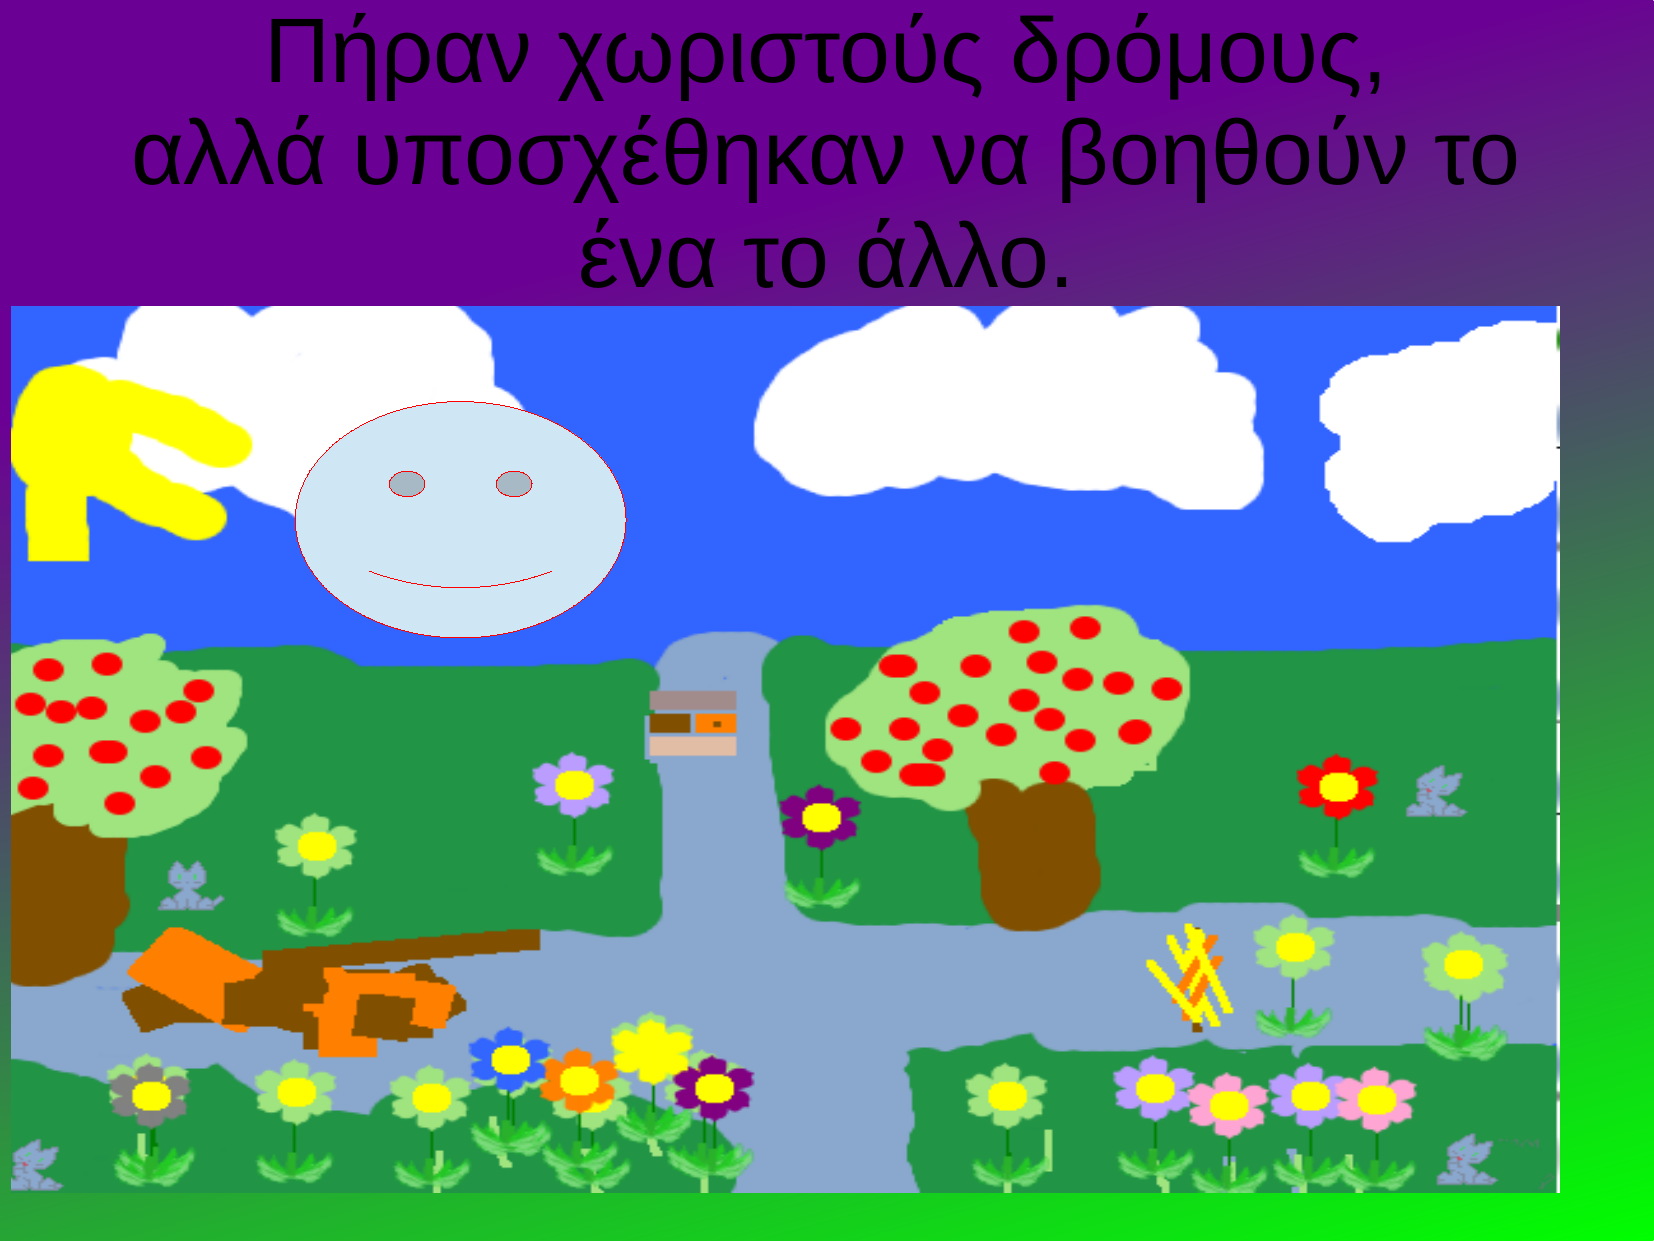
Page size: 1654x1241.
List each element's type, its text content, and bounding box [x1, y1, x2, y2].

title Πήραν χωριστούς δρόμους, αλλά υποσχέθηκαν να βοηθούν το ένα το άλλο. [82, 0, 1571, 307]
picture [11, 306, 1560, 1193]
text_box [295, 401, 627, 638]
